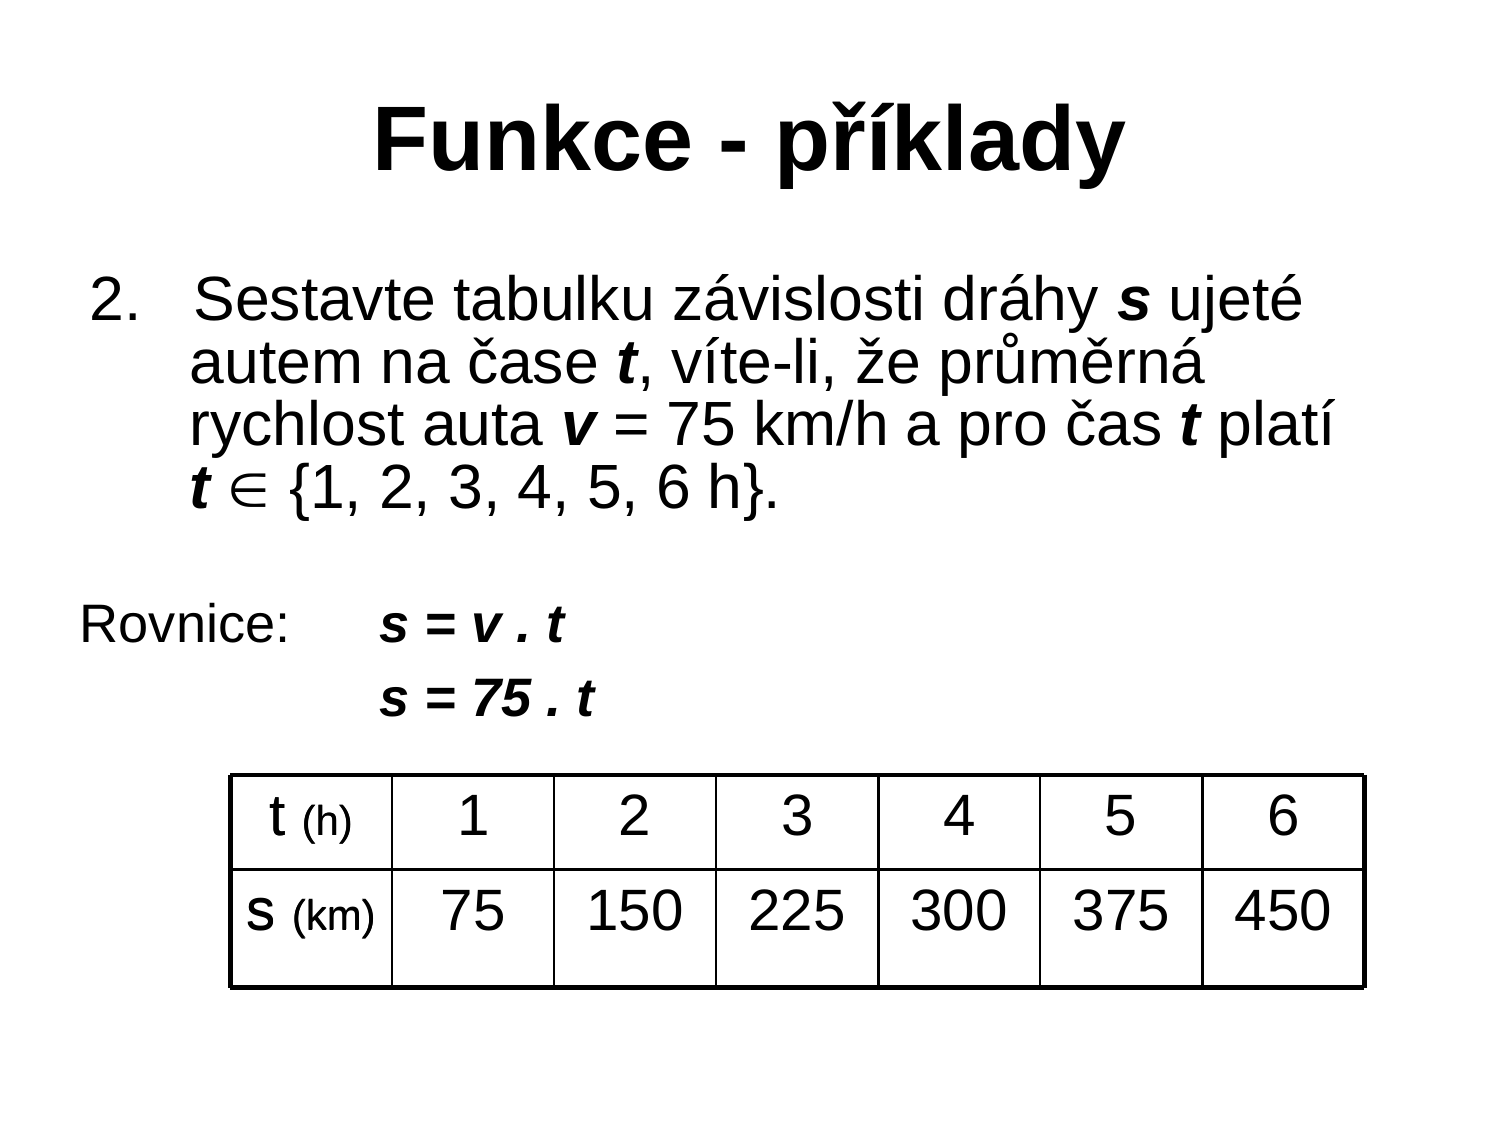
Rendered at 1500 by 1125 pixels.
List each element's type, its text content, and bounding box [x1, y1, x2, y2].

text_box Rovnice: s = v . t s = 75 . t [64, 586, 632, 752]
text_box 300 [879, 871, 1039, 985]
text_box 3 [717, 777, 877, 868]
text_box 5 [1041, 777, 1201, 868]
title Funkce - příklady [75, 45, 1426, 233]
text_box 375 [1041, 871, 1202, 985]
text_box 4 [880, 777, 1039, 868]
text_box 150 [555, 871, 715, 985]
list 2. Sestavte tabulku závislosti dráhy s ujeté autem na čase t, víte-li, že průměrná rychlost auta v = 75 km/h a pro čas t platí t  {1, 2, 3, 4, 5, 6 h}. [75, 262, 1436, 563]
text_box 1 [393, 777, 553, 868]
text_box 450 [1204, 871, 1362, 985]
text_box 225 [717, 871, 877, 985]
text_box 2 [555, 777, 715, 868]
text_box 75 [393, 871, 553, 985]
text_box s (km) [233, 871, 391, 985]
text_box t (h) [233, 777, 391, 868]
text_box 6 [1204, 777, 1362, 868]
